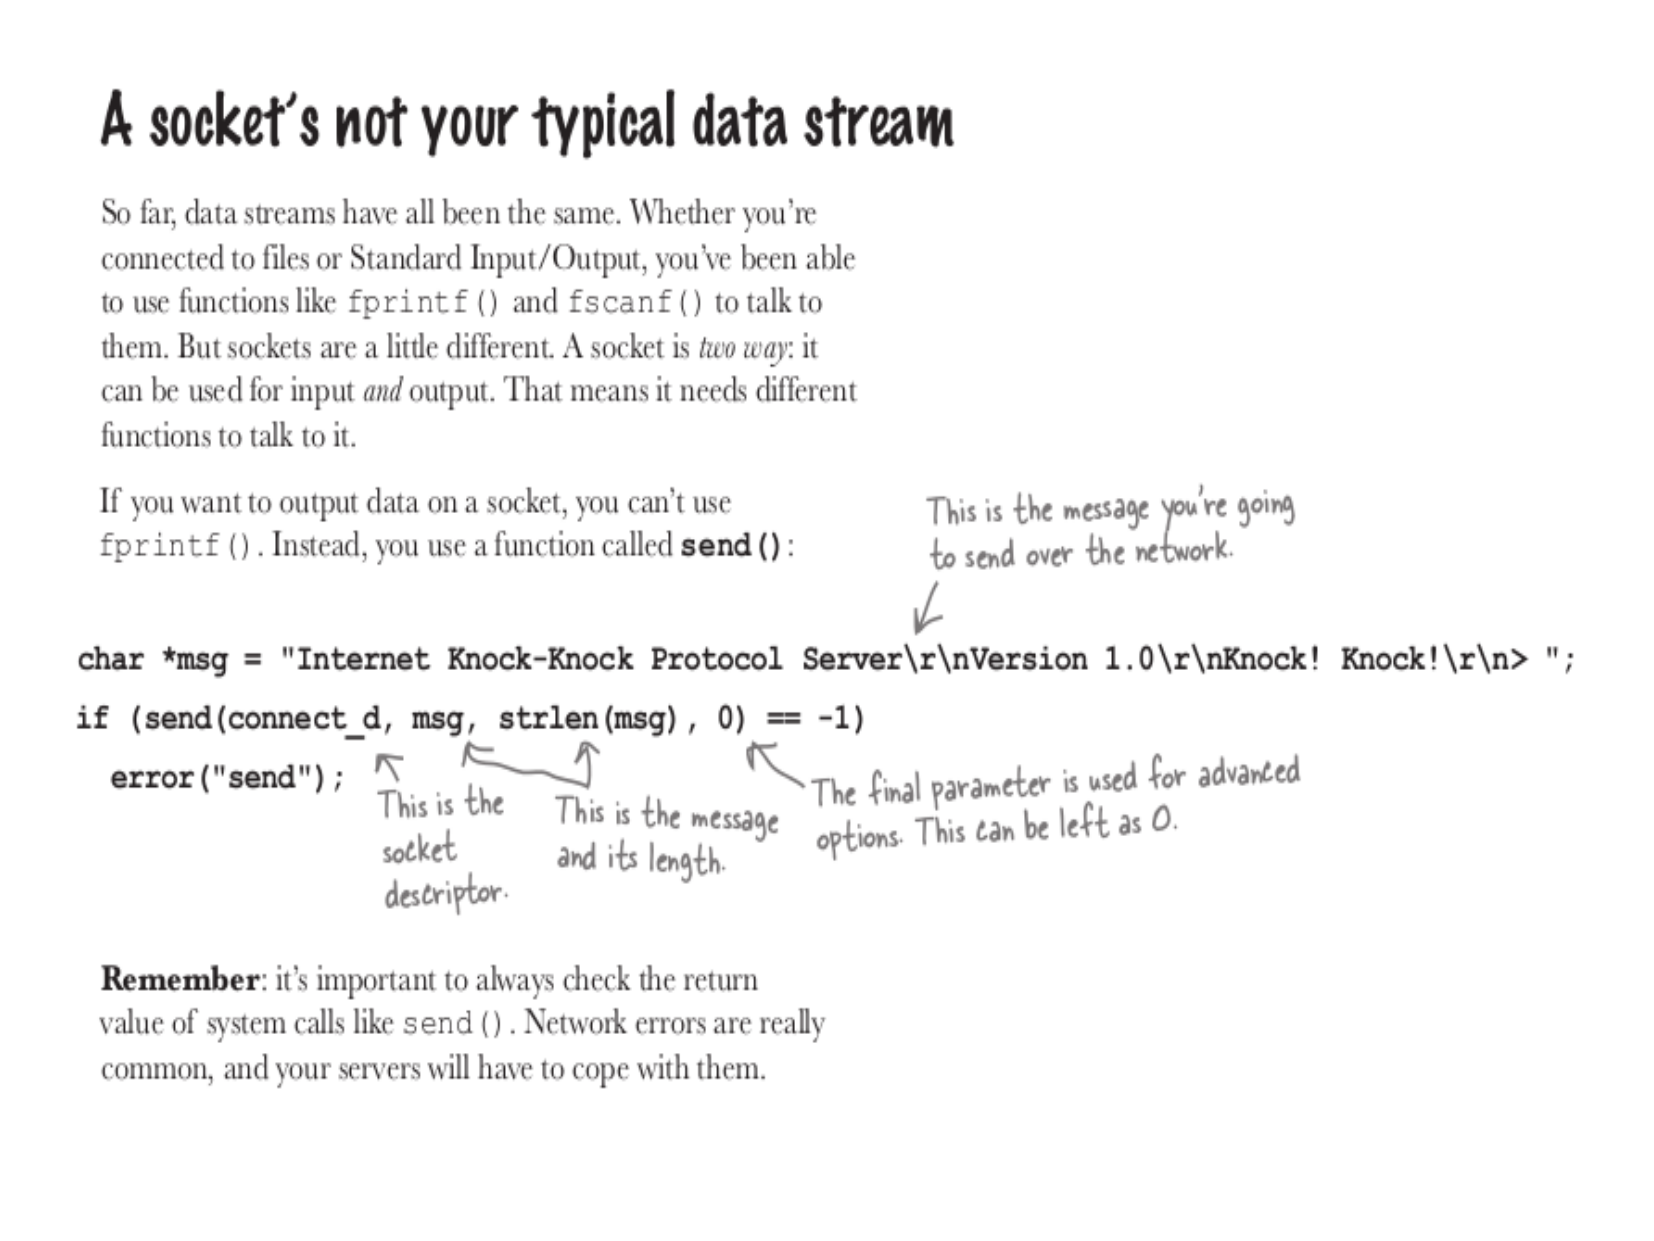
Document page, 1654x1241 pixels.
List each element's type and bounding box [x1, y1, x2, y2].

picture [59, 58, 1607, 1134]
